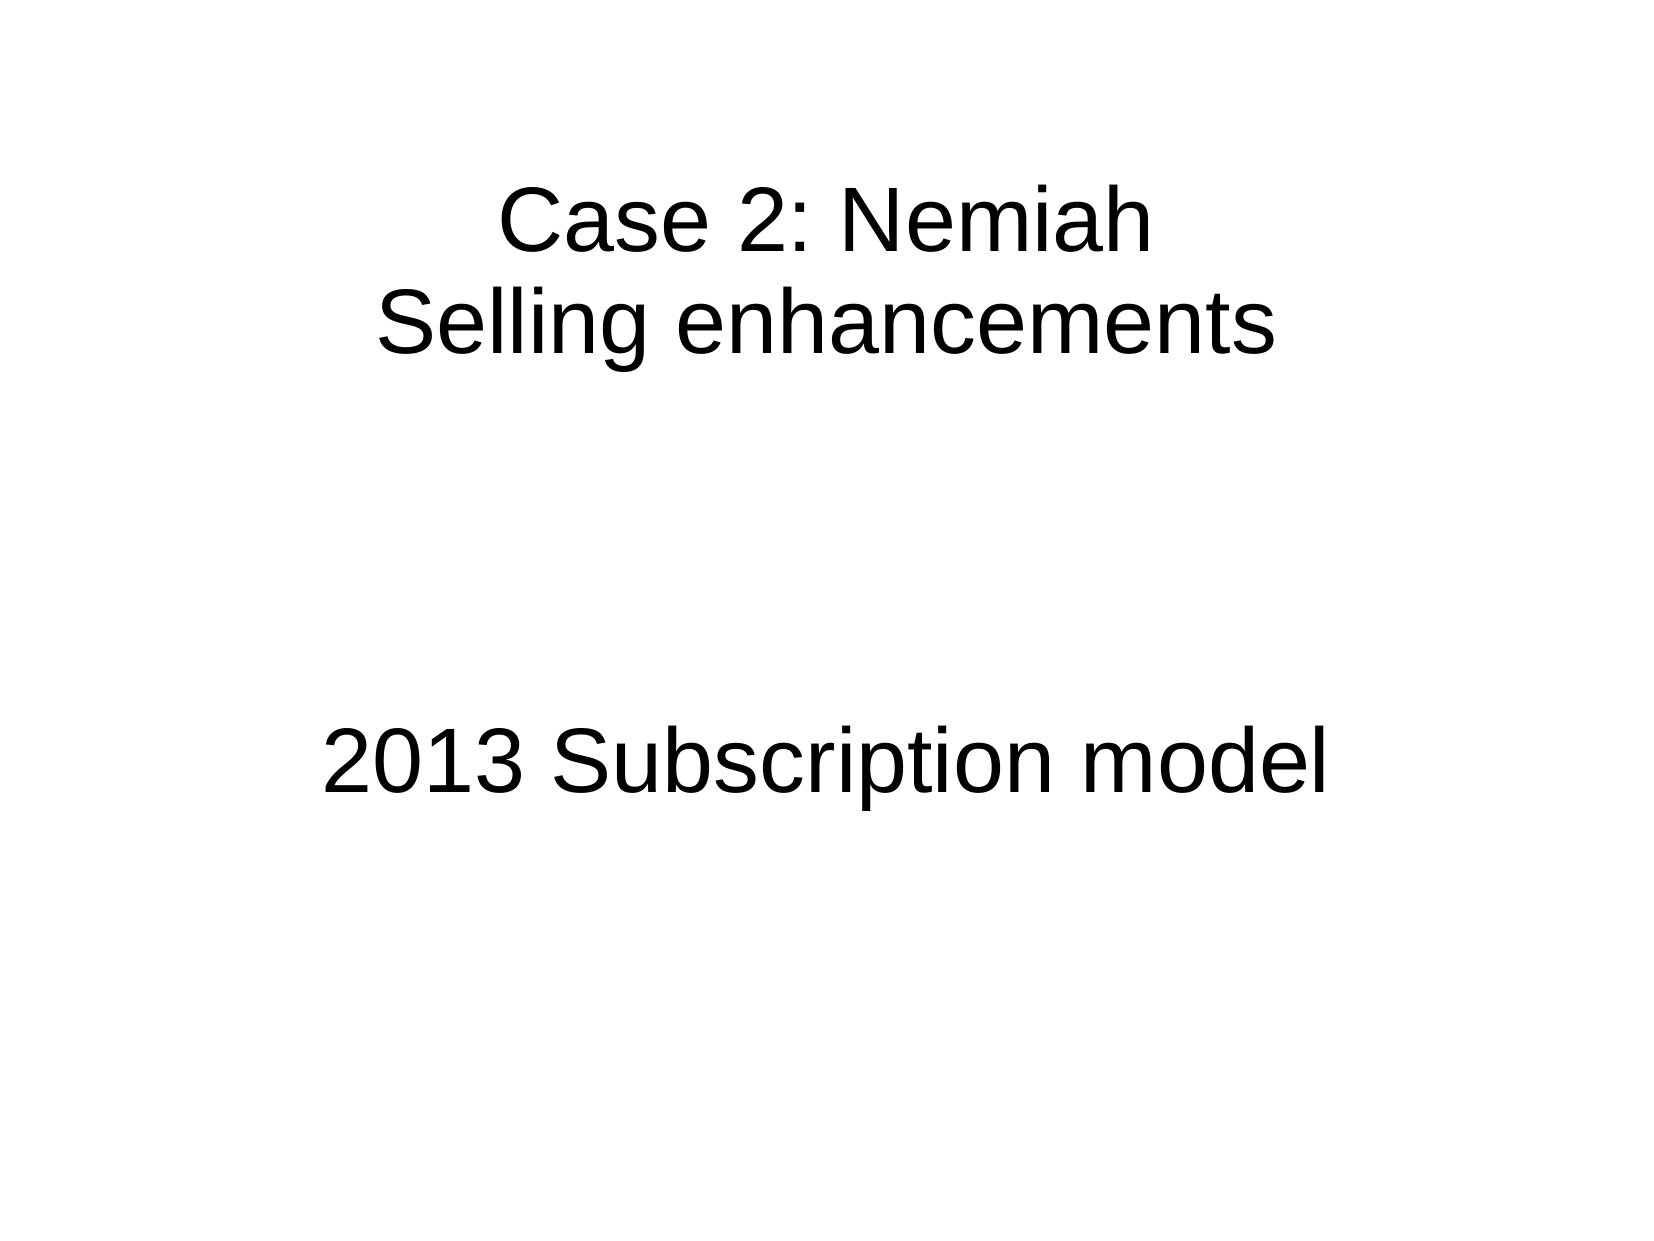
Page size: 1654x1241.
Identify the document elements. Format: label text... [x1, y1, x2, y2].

title 2013 Subscription model [82, 657, 1571, 865]
title Case 2: Nemiah Selling enhancements [82, 167, 1571, 375]
